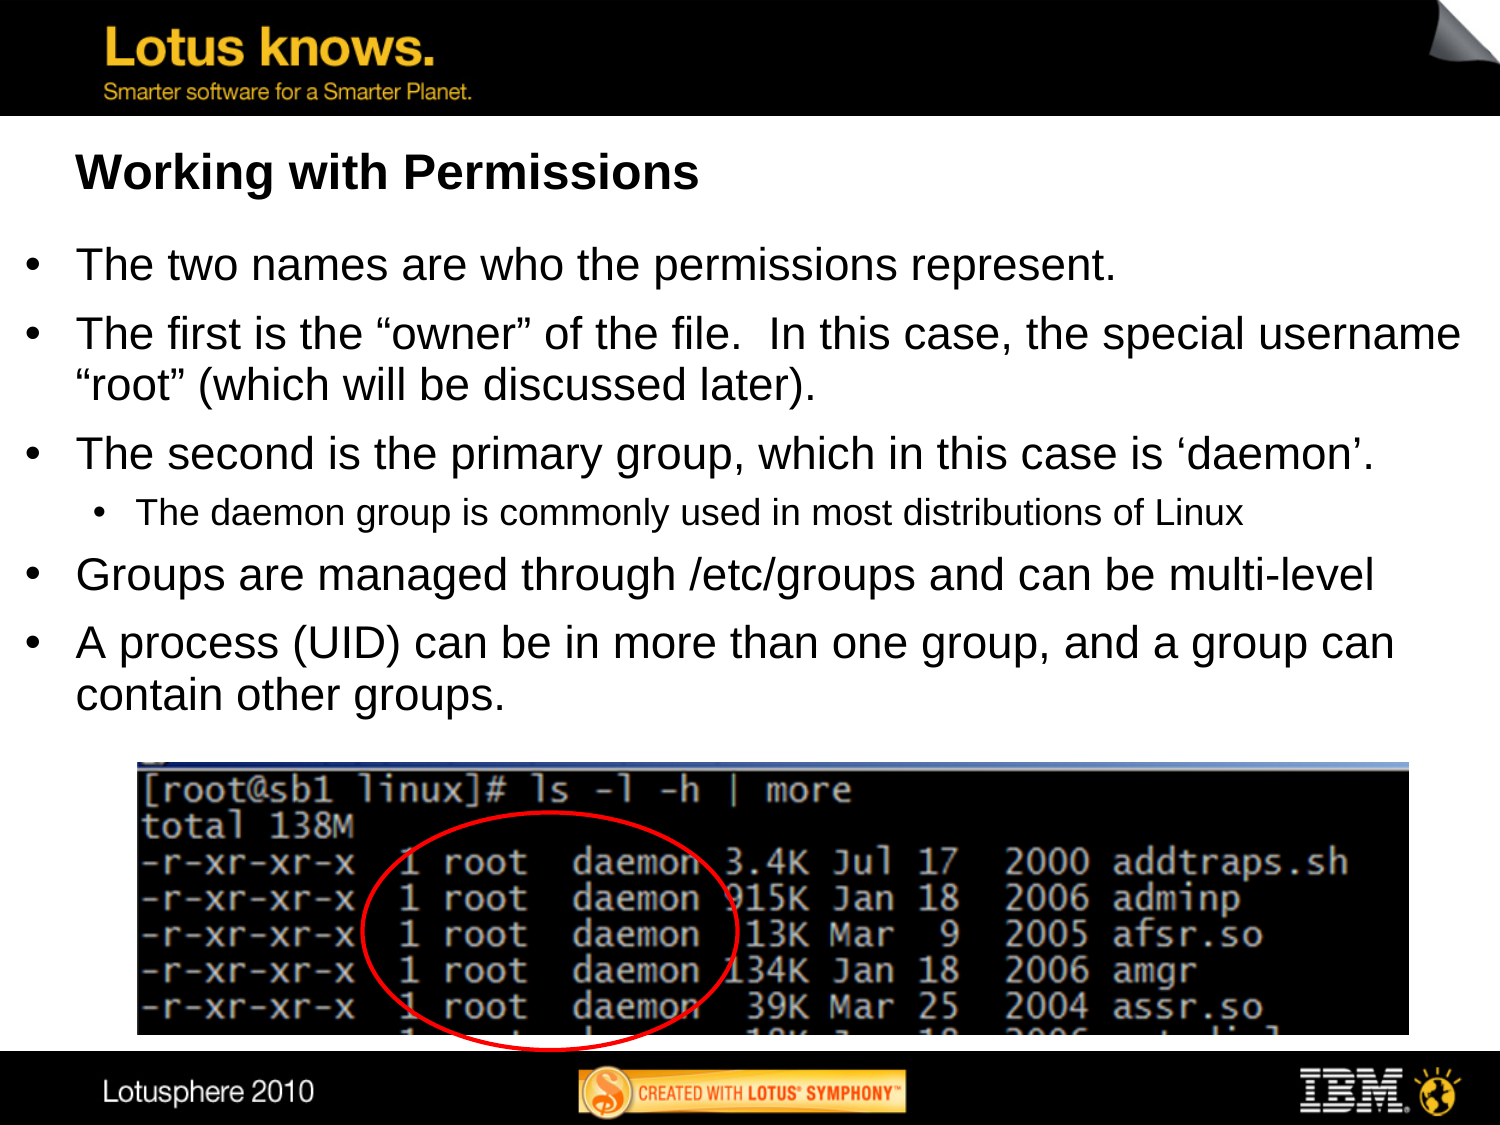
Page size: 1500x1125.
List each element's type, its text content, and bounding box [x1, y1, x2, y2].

picture [0, 0, 1500, 114]
list The two names are who the permissions represent. The first is the “owner” of the file. In this case, the special username “root” (which will be discussed later). The second is the primary group, which in this case is ‘daemon’. The daemon group is commonly used in most distributions of Linux Groups are managed through /etc/groups and can be multi-level A process (UID) can be in more than one group, and a group can contain other groups. [24, 237, 1476, 1026]
picture [137, 762, 1409, 1035]
picture [365, 815, 735, 1035]
picture [0, 1053, 1500, 1125]
title Working with Permissions [74, 137, 1475, 200]
